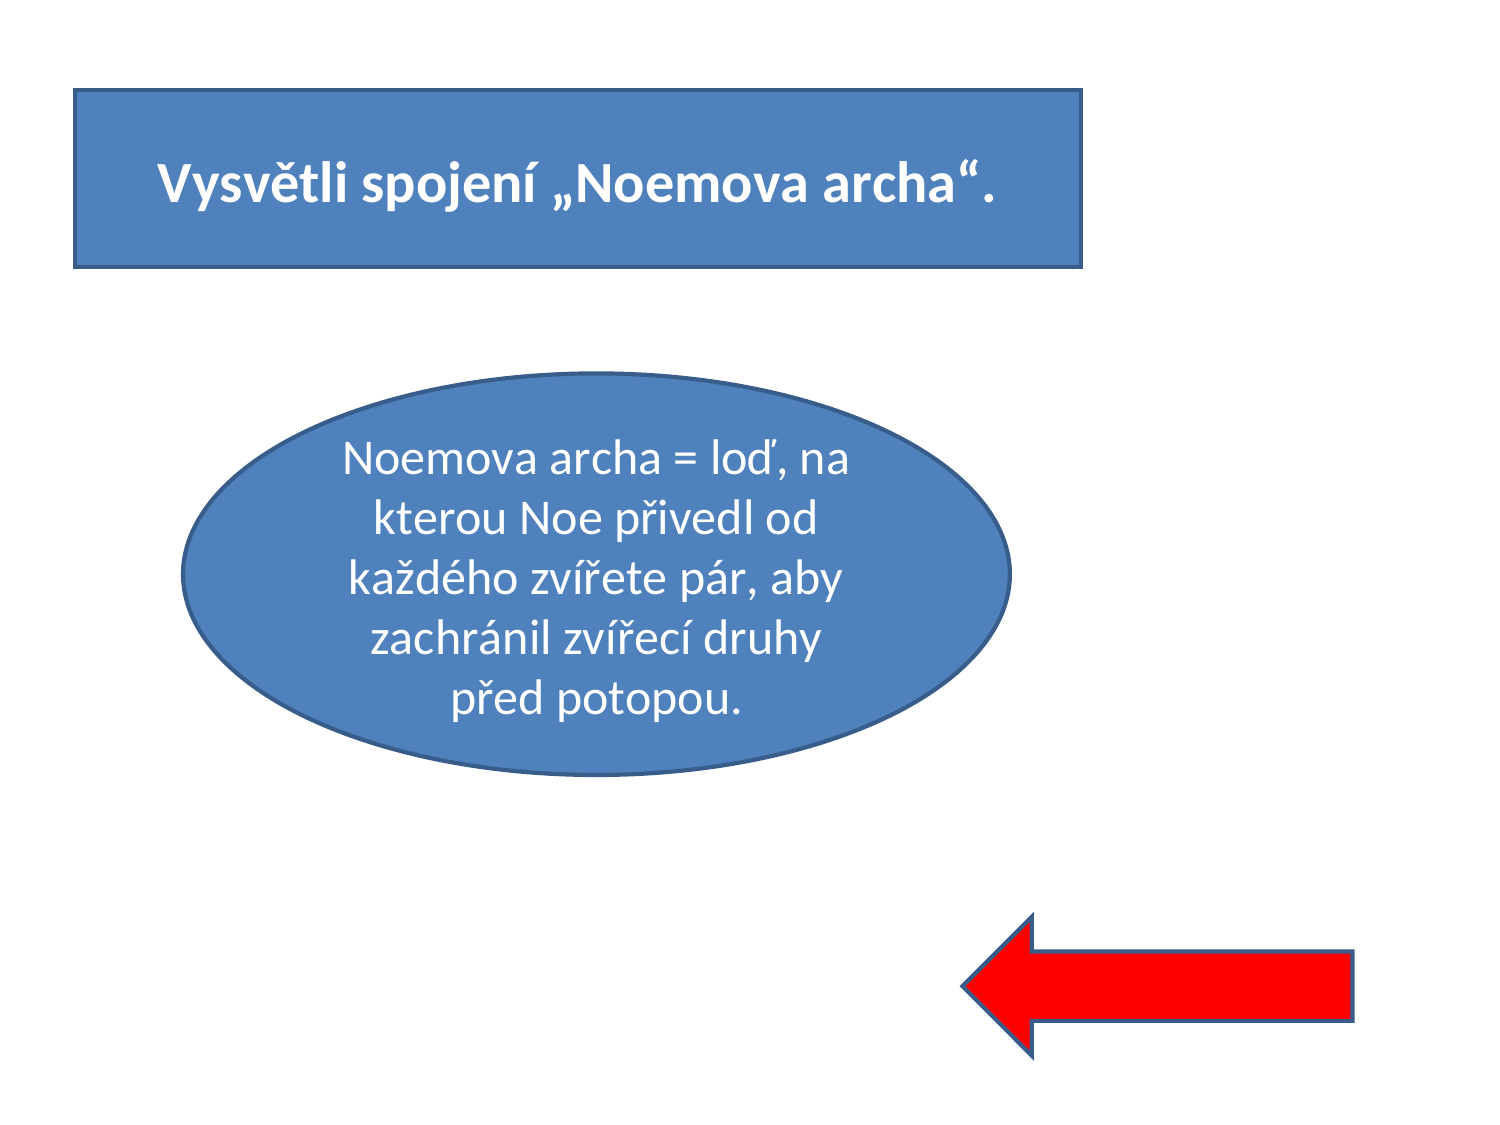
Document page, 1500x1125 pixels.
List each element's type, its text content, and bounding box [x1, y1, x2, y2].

text_box Noemova archa = loď, na kterou Noe přivedl od každého zvířete pár, aby zachránil zvířecí druhy před potopou. [183, 373, 1010, 775]
text_box [962, 916, 1353, 1056]
text_box Vysvětli spojení „Noemova archa“. [75, 90, 1081, 268]
